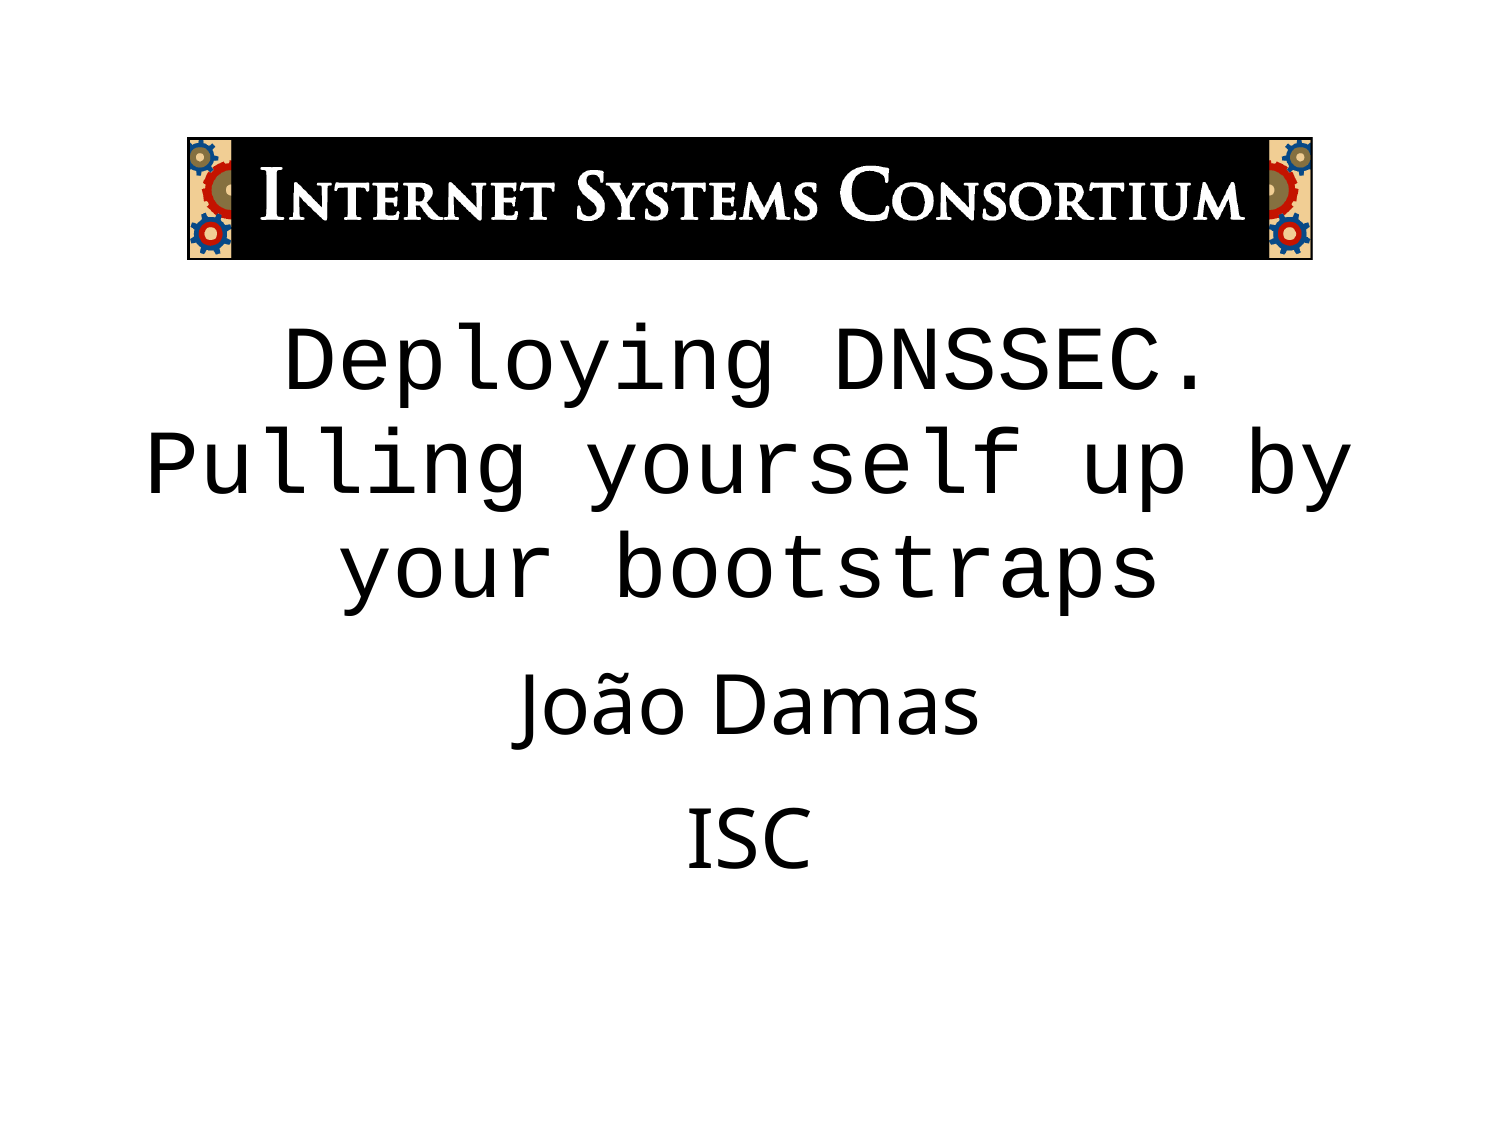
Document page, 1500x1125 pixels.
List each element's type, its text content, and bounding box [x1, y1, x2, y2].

title Deploying DNSSEC. Pulling yourself up by your bootstraps [112, 296, 1388, 642]
subtitle João Damas ISC [225, 637, 1276, 926]
picture [187, 137, 1313, 260]
